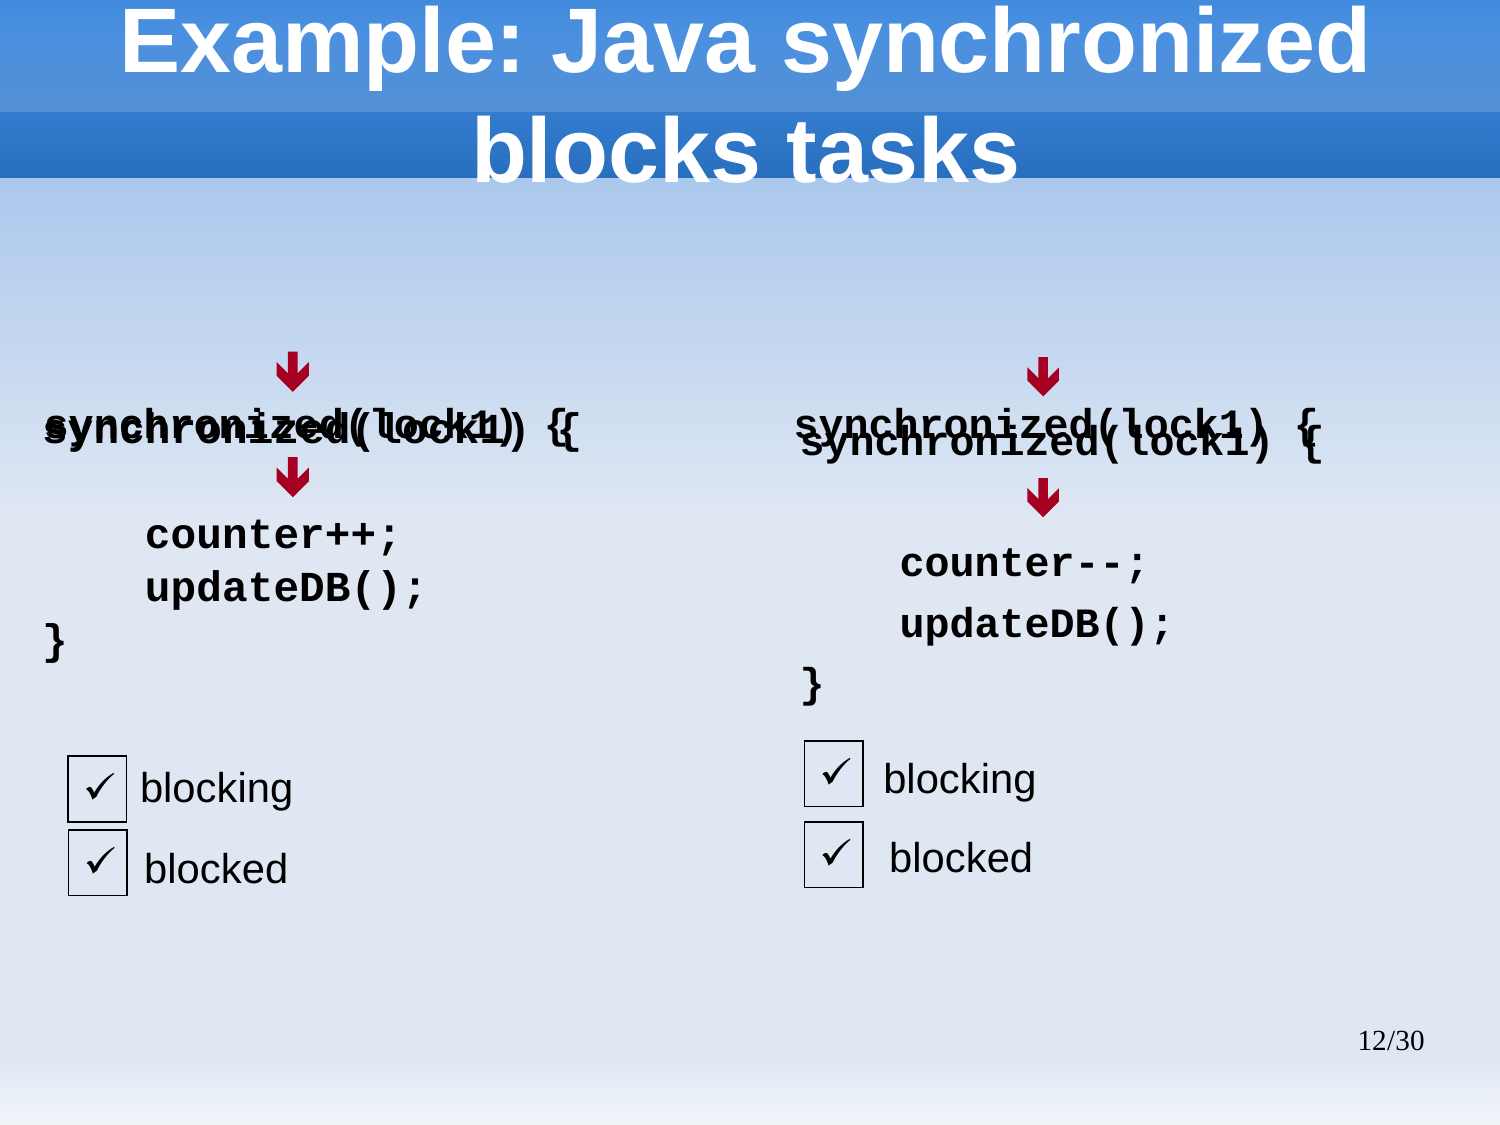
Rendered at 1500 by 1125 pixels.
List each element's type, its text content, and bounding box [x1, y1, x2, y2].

text_box synchronized(lock1) { [28, 328, 614, 662]
text_box synchronized(lock1) { [778, 328, 1364, 662]
text_box  [68, 756, 127, 822]
text_box  [804, 740, 863, 807]
text_box blocked [129, 834, 435, 900]
text_box blocked [874, 823, 1180, 889]
text_box blocking [124, 753, 440, 819]
text_box  [68, 829, 127, 896]
text_box blocking [868, 743, 1183, 810]
text_box  synchronized(lock1) {  counter--; updateDB(); } [784, 346, 1370, 680]
picture [0, 0, 1500, 1125]
text_box  [804, 822, 863, 888]
list  synchronized(lock1) {  counter++; updateDB(); } [27, 346, 610, 697]
title Example: Java synchronized blocks tasks [28, 0, 1464, 209]
